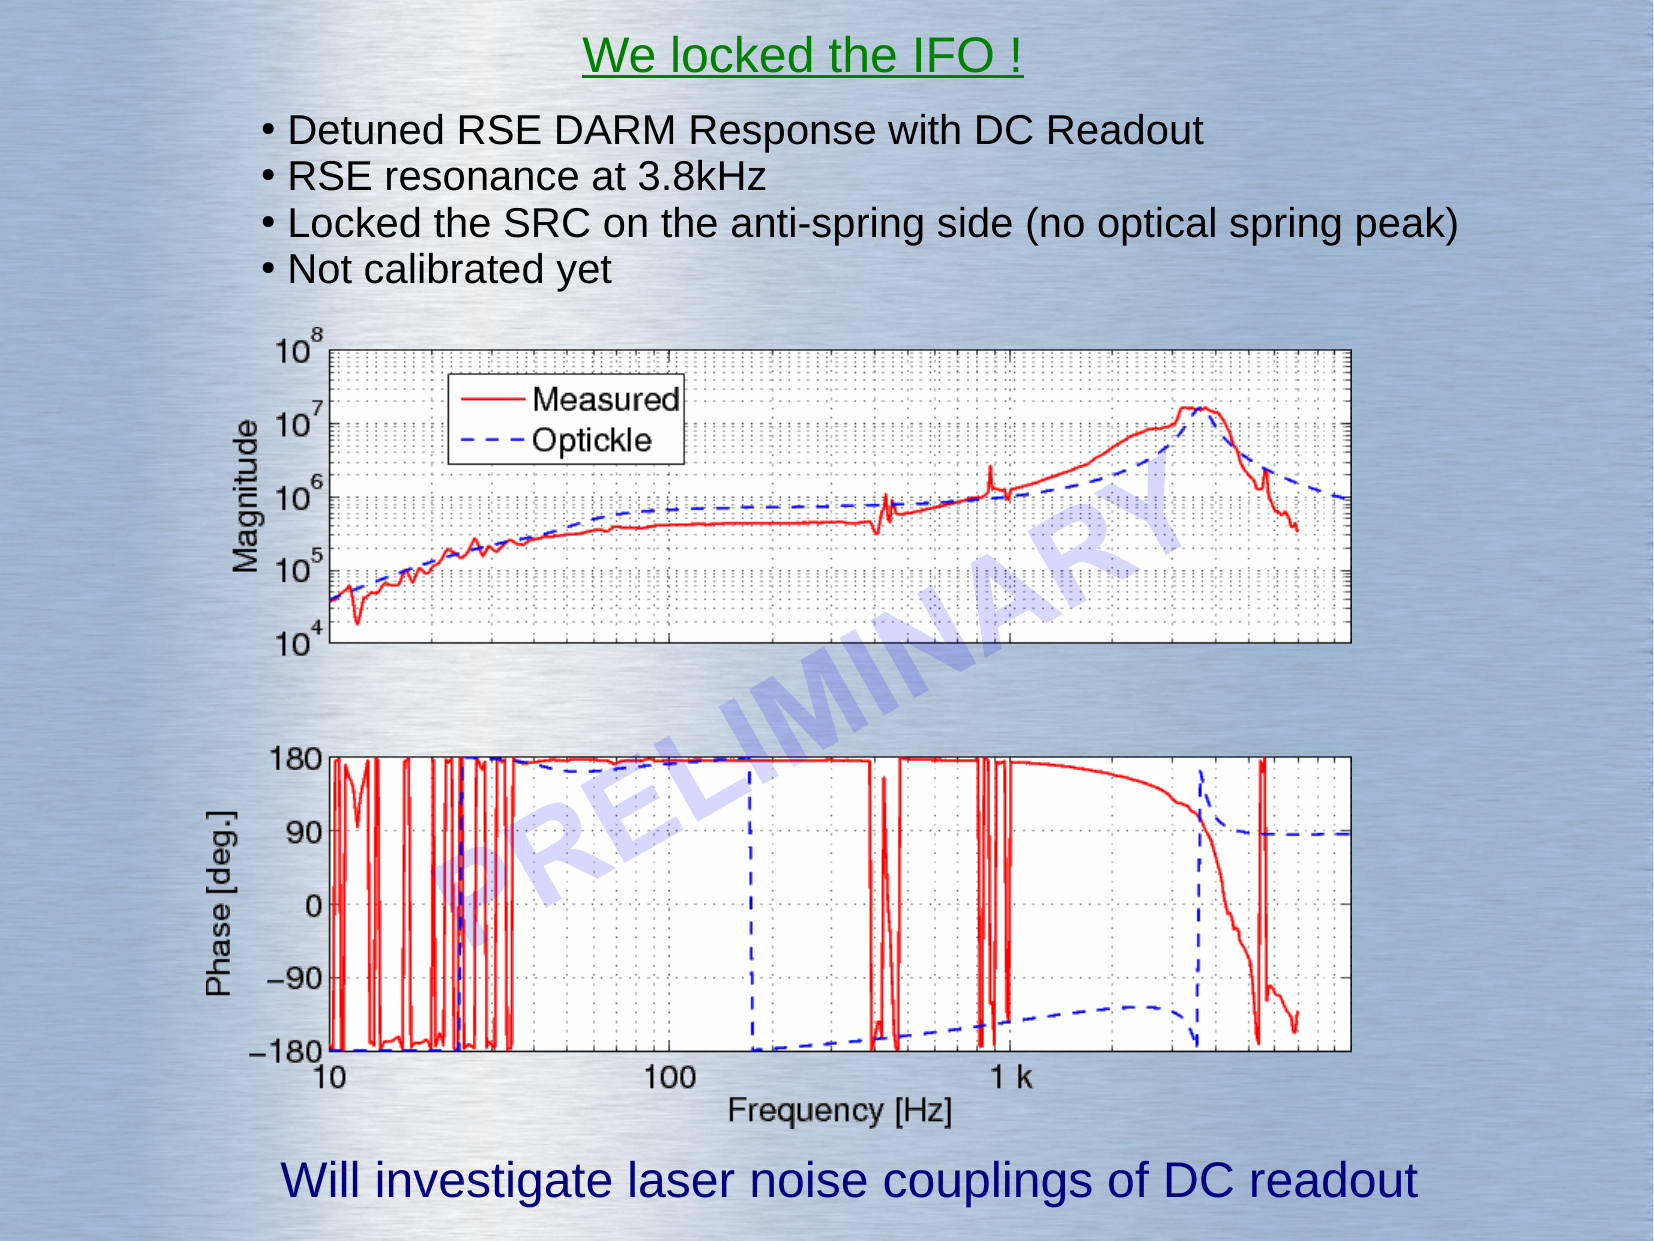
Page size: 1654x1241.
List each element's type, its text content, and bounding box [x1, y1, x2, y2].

text_box [970, 553, 1063, 659]
text_box Will investigate laser noise couplings of DC readout [265, 1144, 1434, 1216]
text_box [839, 628, 900, 716]
text_box [501, 802, 617, 908]
text_box [580, 752, 684, 864]
text_box [1093, 452, 1182, 556]
text_box [429, 846, 507, 950]
text_box We locked the IFO ! [567, 19, 1039, 91]
text_box [1027, 503, 1142, 609]
text_box [749, 646, 869, 768]
picture [0, 0, 1654, 1241]
text_box Detuned RSE DARM Response with DC Readout RSE resonance at 3.8kHz Locked the SRC on the anti-spring side (no optical spring peak) Not calibrated yet [246, 99, 1475, 300]
text_box [870, 585, 977, 699]
text_box [718, 697, 779, 785]
text_box [653, 735, 753, 822]
